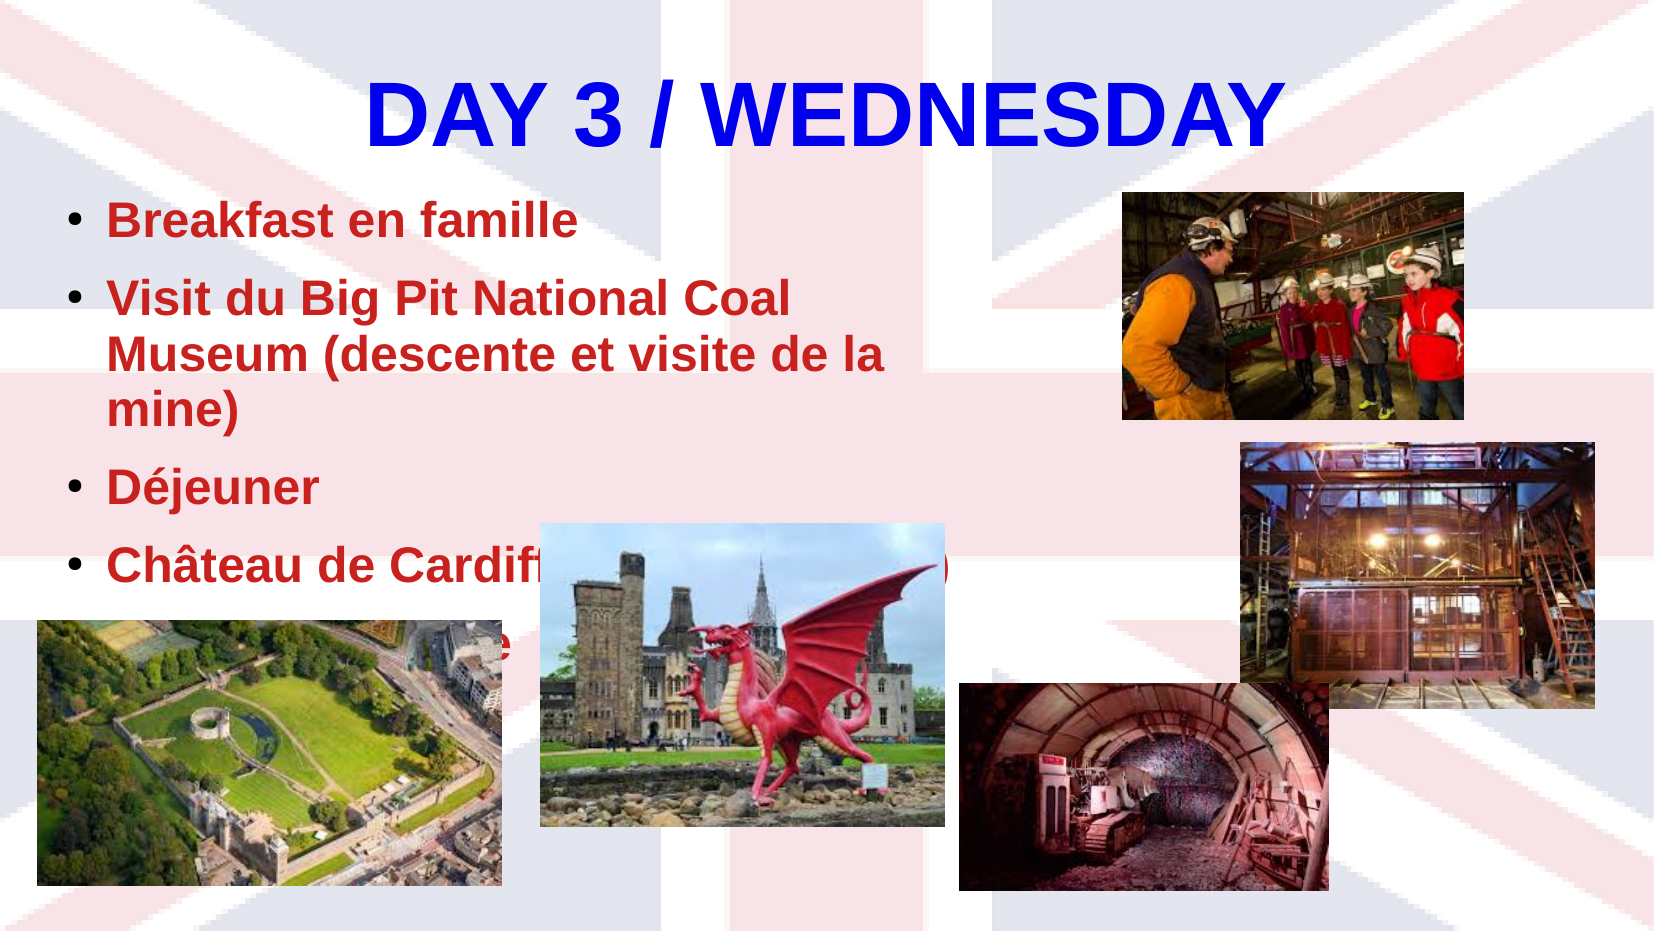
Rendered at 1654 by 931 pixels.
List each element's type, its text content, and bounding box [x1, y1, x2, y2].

picture [37, 620, 502, 886]
picture [1122, 192, 1464, 420]
list Breakfast en famille Visit du Big Pit National Coal Museum (descente et visite de la mine) Déjeuner Château de Cardiff (Pays de Galles) Retour en famille [53, 192, 1004, 684]
picture [959, 442, 1595, 891]
picture [540, 523, 945, 827]
title DAY 3 / WEDNESDAY [82, 37, 1571, 193]
